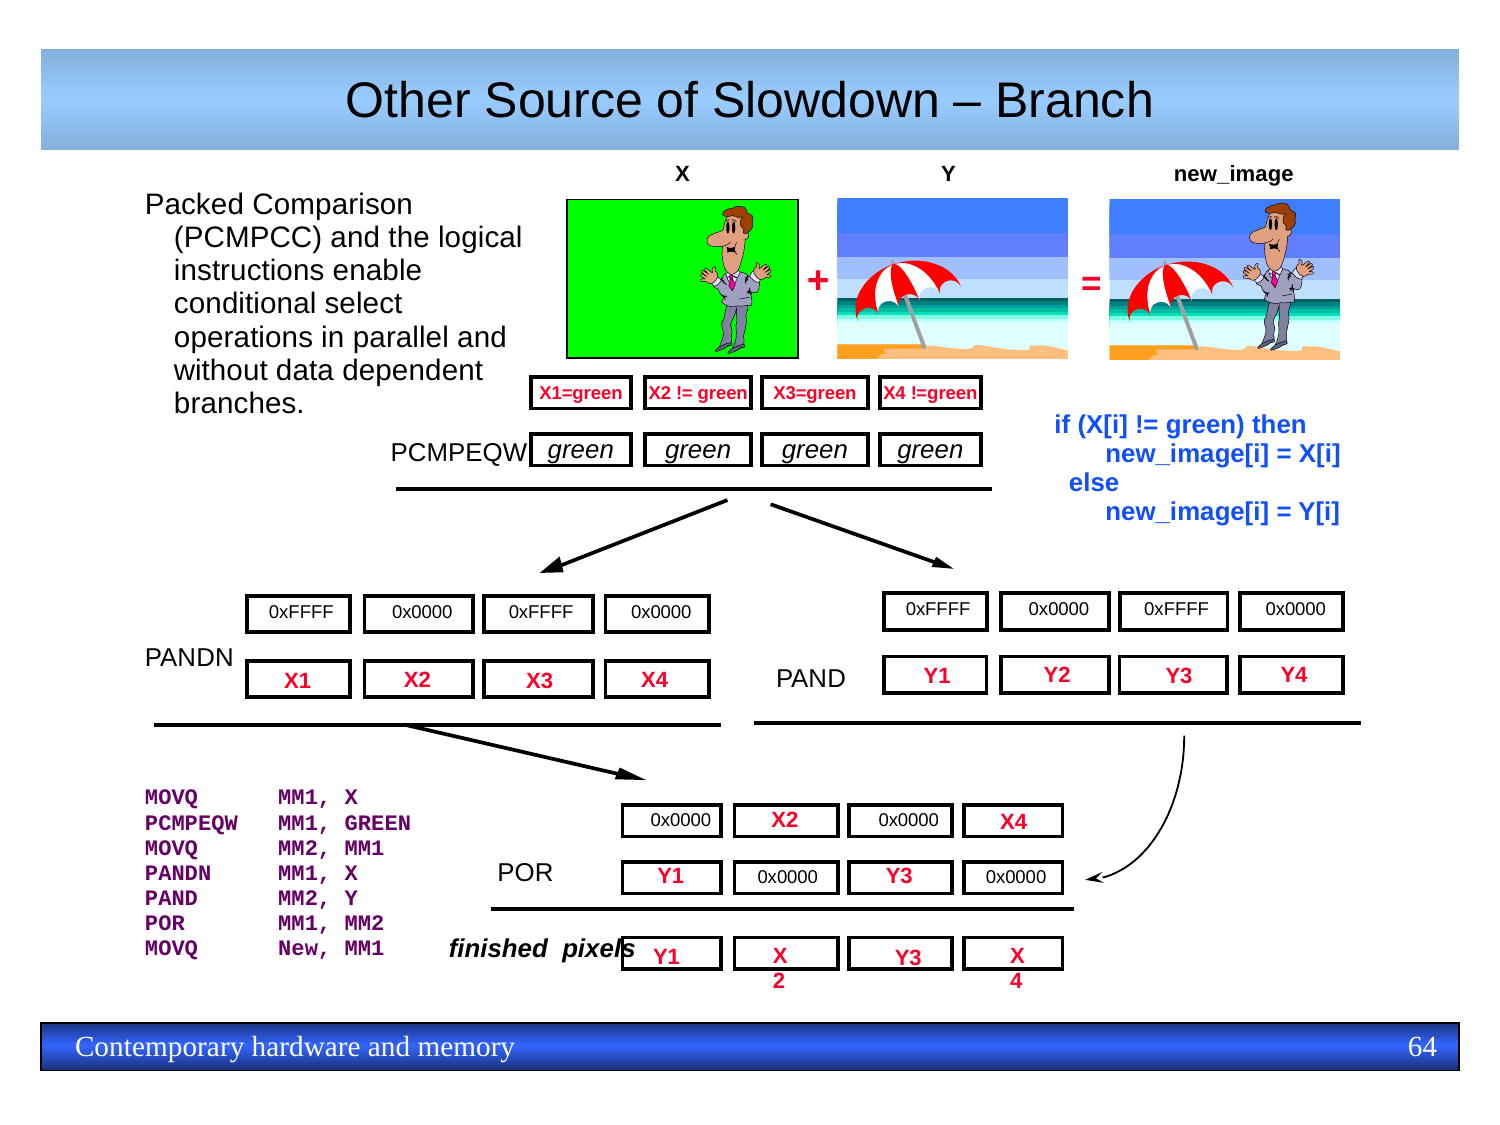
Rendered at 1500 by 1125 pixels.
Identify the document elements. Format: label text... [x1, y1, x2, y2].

title Other Source of Slowdown – Branch [41, 49, 1459, 150]
chart [136, 152, 1364, 1013]
